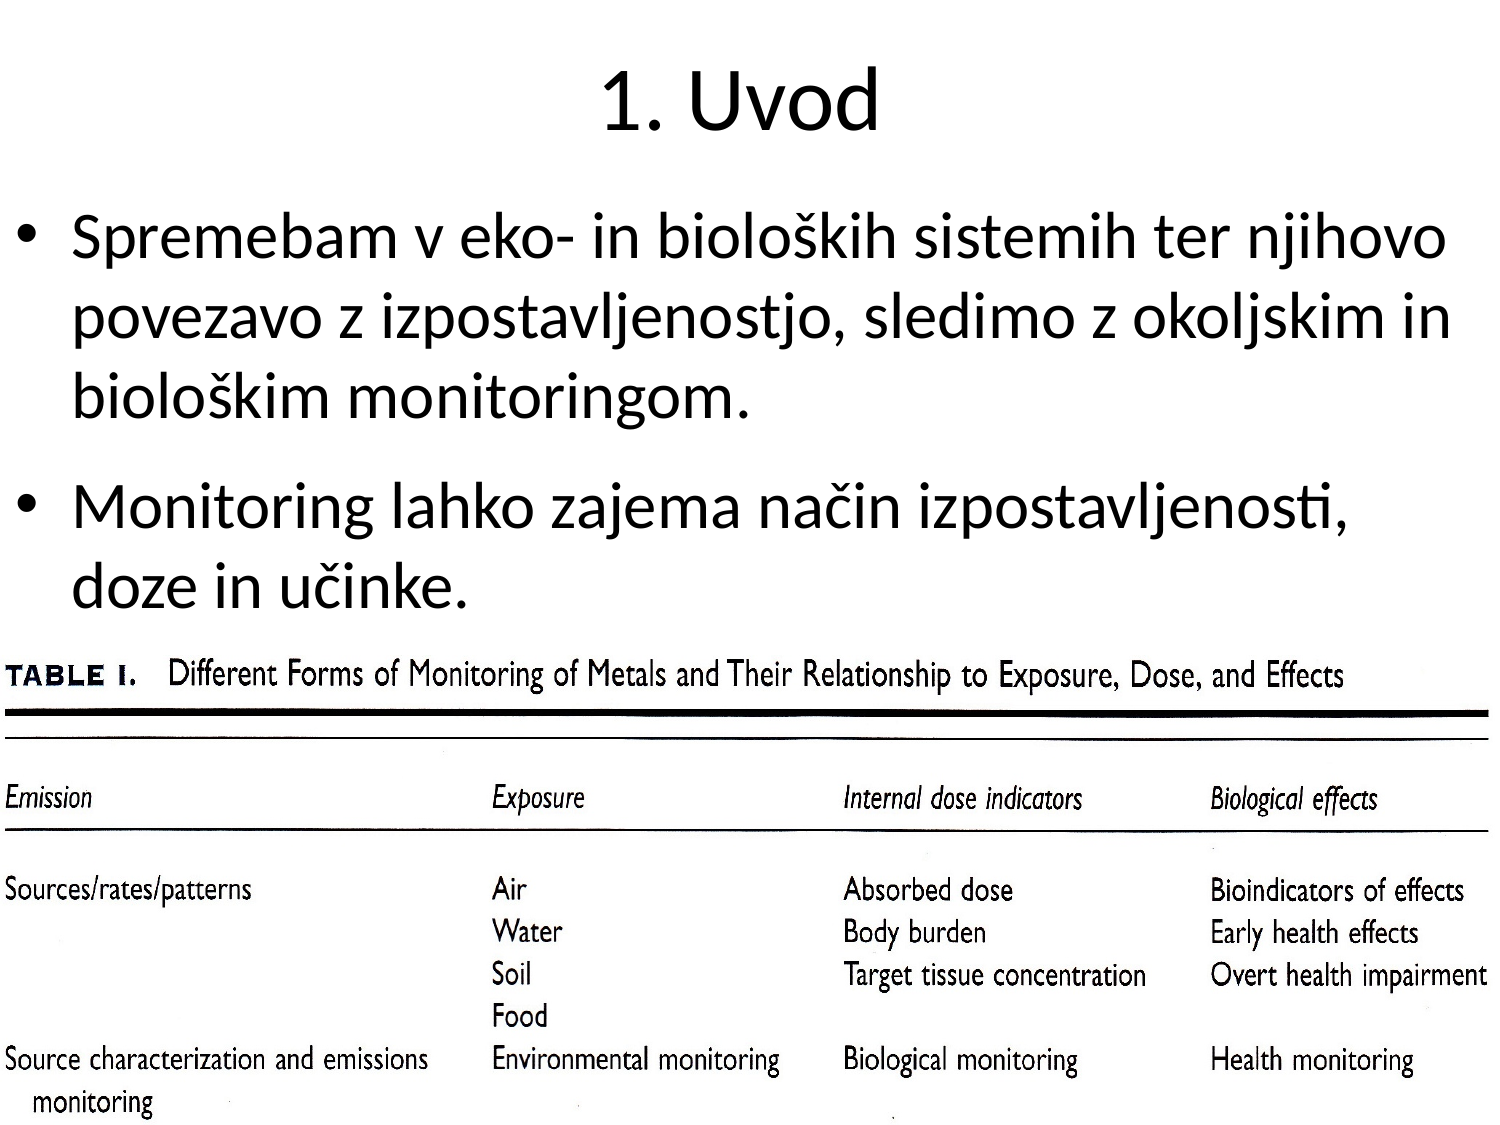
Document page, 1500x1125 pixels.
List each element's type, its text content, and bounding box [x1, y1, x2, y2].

picture [0, 655, 1500, 1125]
list Spremebam v eko- in bioloških sistemih ter njihovo povezavo z izpostavljenostjo, sledimo z okoljskim in biološkim monitoringom. Monitoring lahko zajema način izpostavljenosti, doze in učinke. [0, 184, 1500, 646]
title 1. Uvod [64, 0, 1415, 184]
